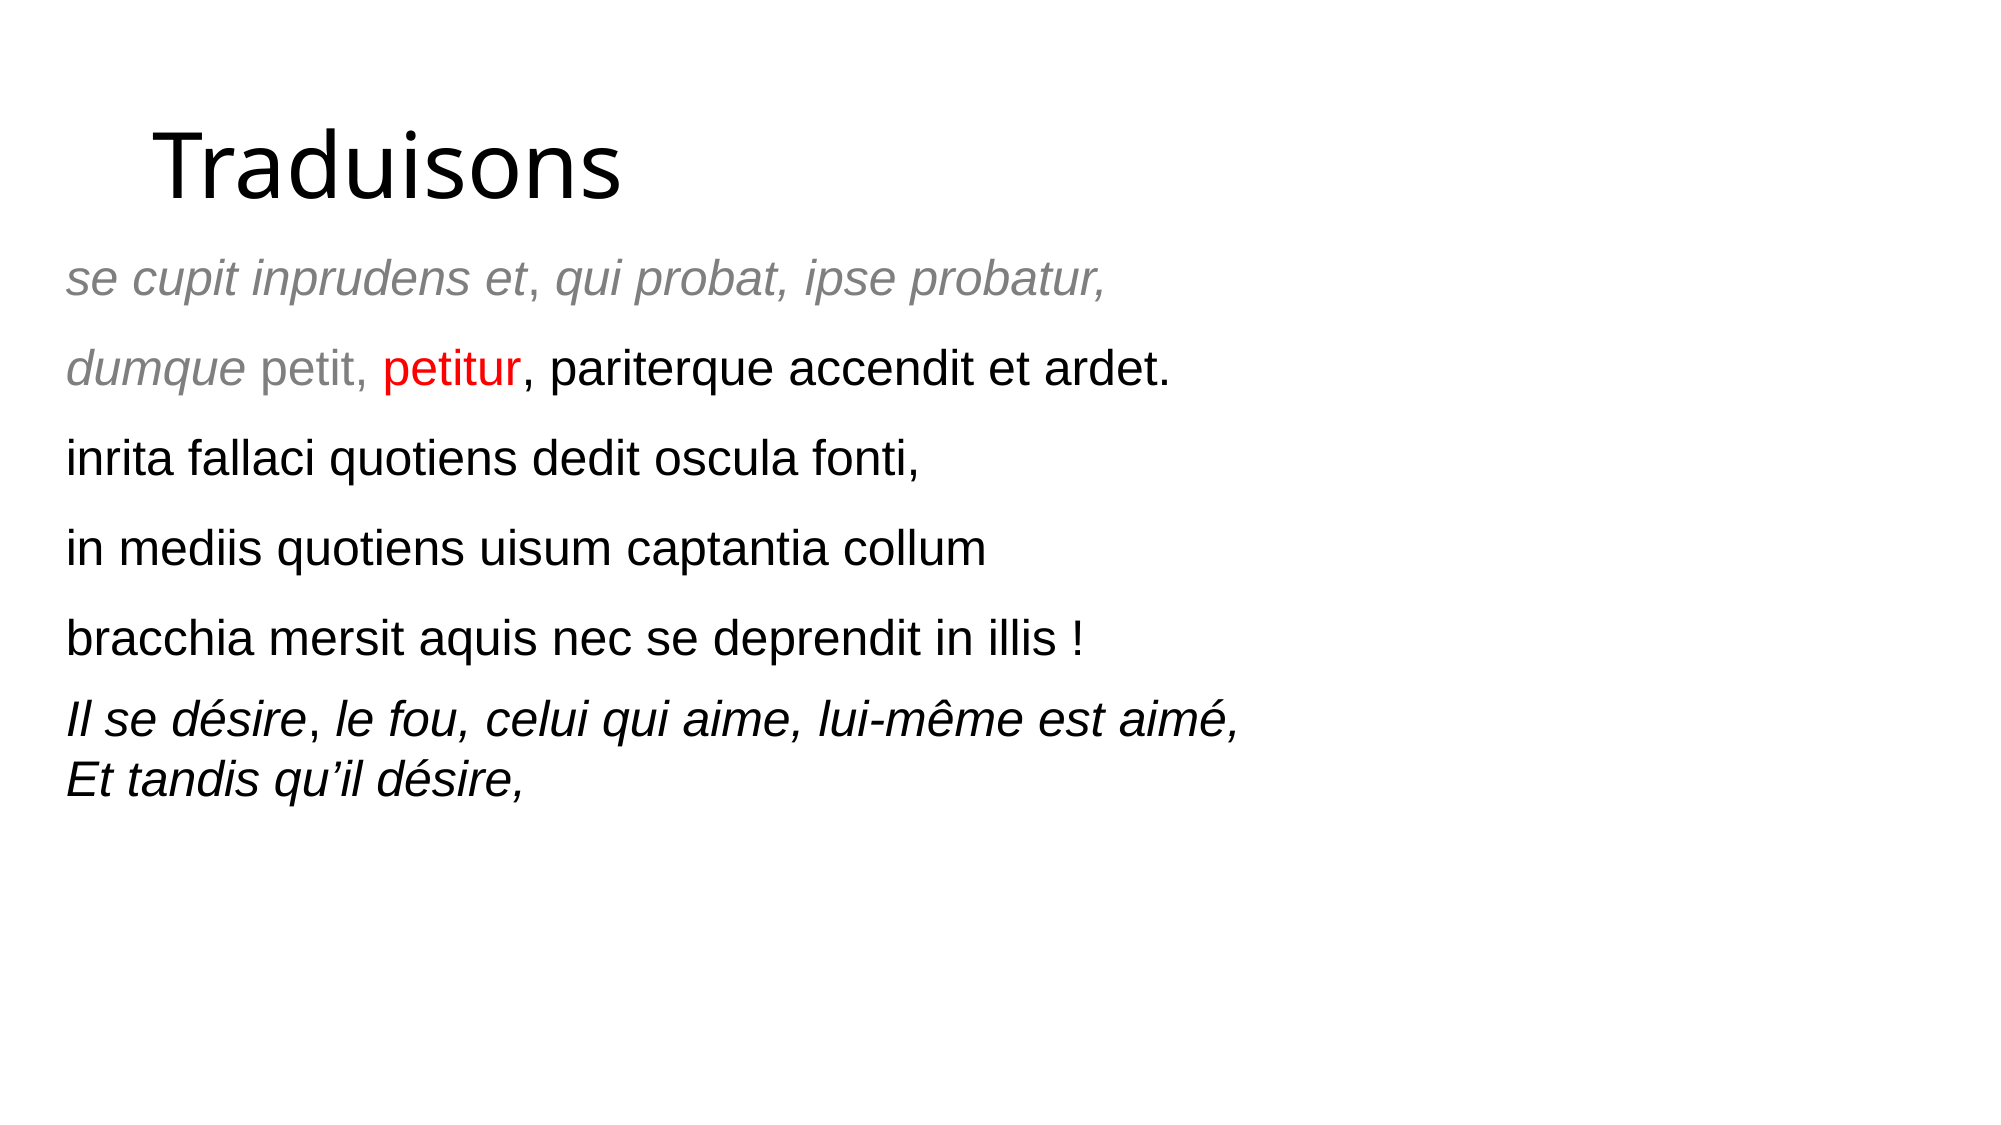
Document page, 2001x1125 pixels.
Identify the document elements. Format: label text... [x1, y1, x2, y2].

title Traduisons [137, 59, 1863, 207]
list se cupit inprudens et, qui probat, ipse probatur, dumque petit, petitur, pariterque accendit et ardet. inrita fallaci quotiens dedit oscula fonti, in mediis quotiens uisum captantia collum bracchia mersit aquis nec se deprendit in illis ! Il se désire, le fou, celui qui aime, lui-même est aimé, Et tandis qu’il désire, [50, 207, 2000, 1083]
